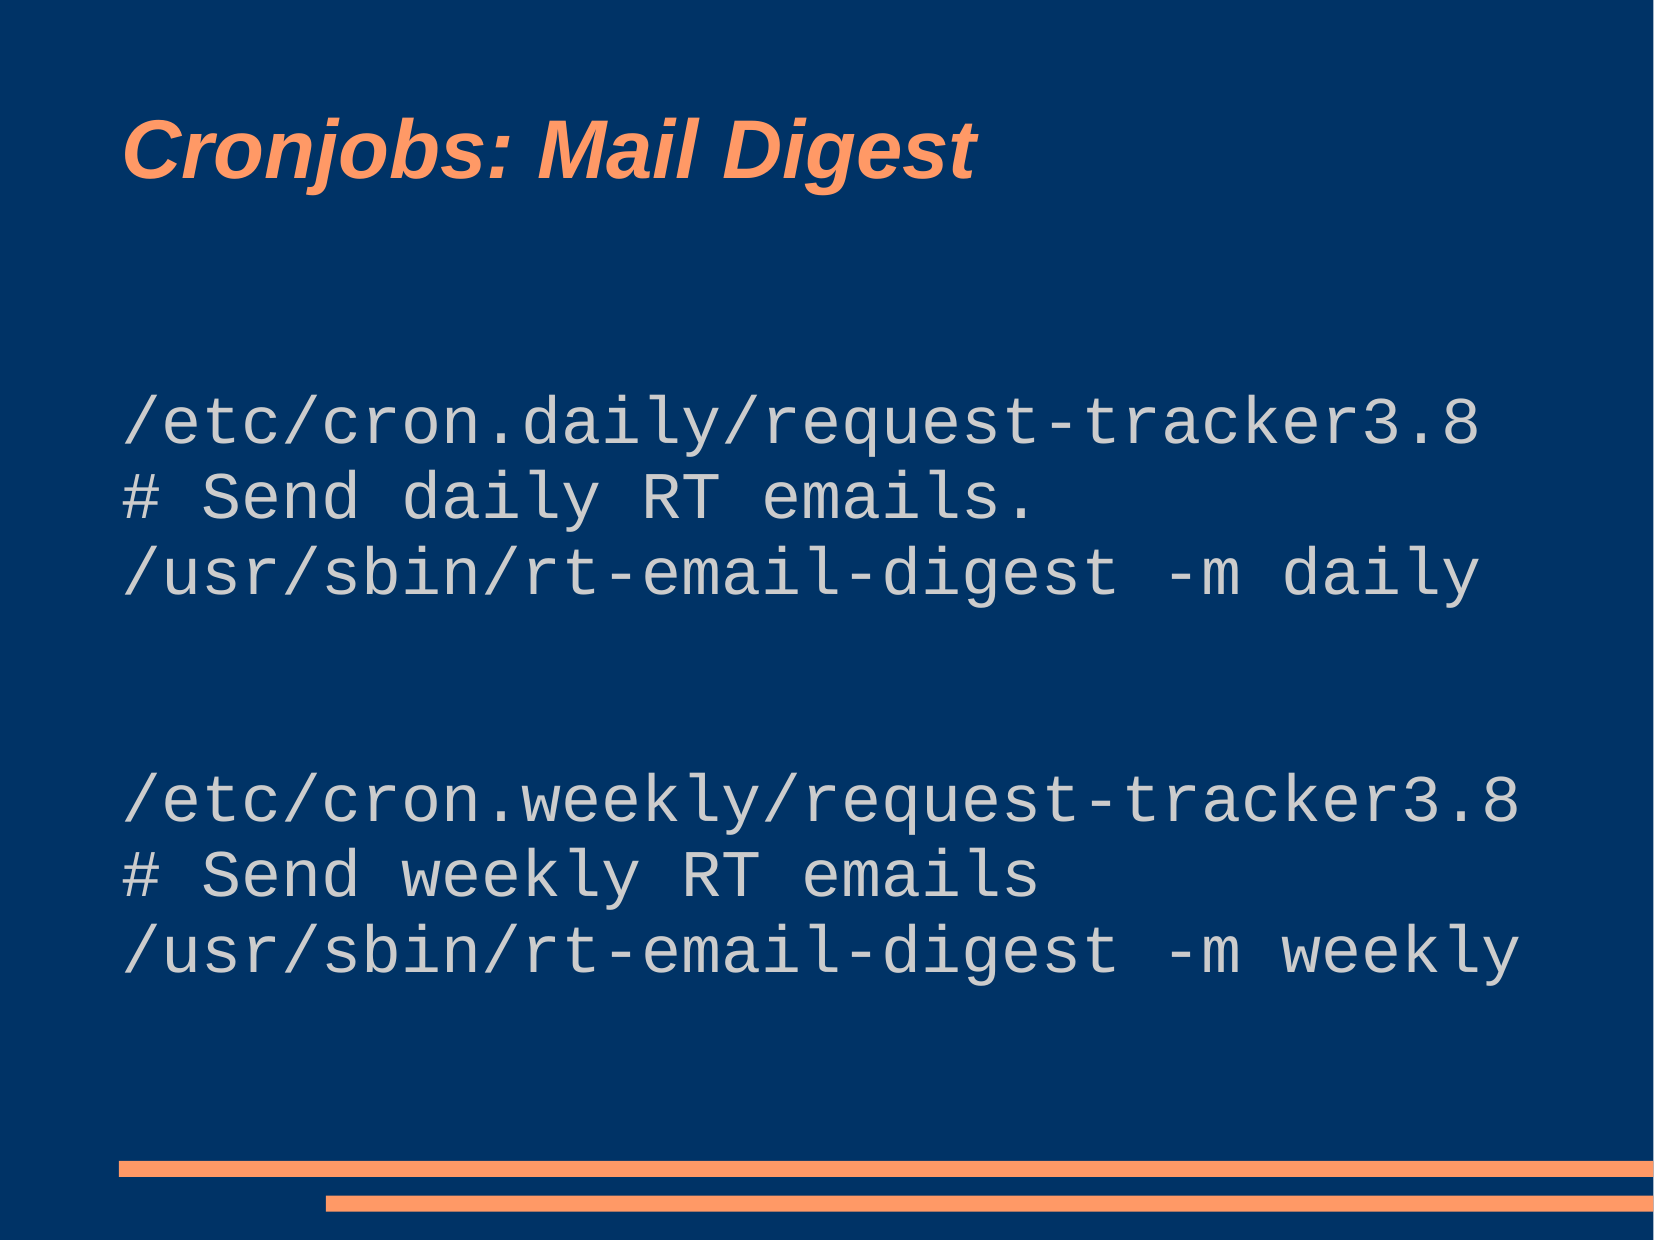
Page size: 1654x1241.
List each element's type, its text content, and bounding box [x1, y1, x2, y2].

subtitle /etc/cron.daily/request-tracker3.8 # Send daily RT emails. /usr/sbin/rt-email-digest -m daily /etc/cron.weekly/request-tracker3.8 # Send weekly RT emails /usr/sbin/rt-email-digest -m weekly [121, 322, 1561, 1133]
title Cronjobs: Mail Digest [121, 46, 1534, 254]
